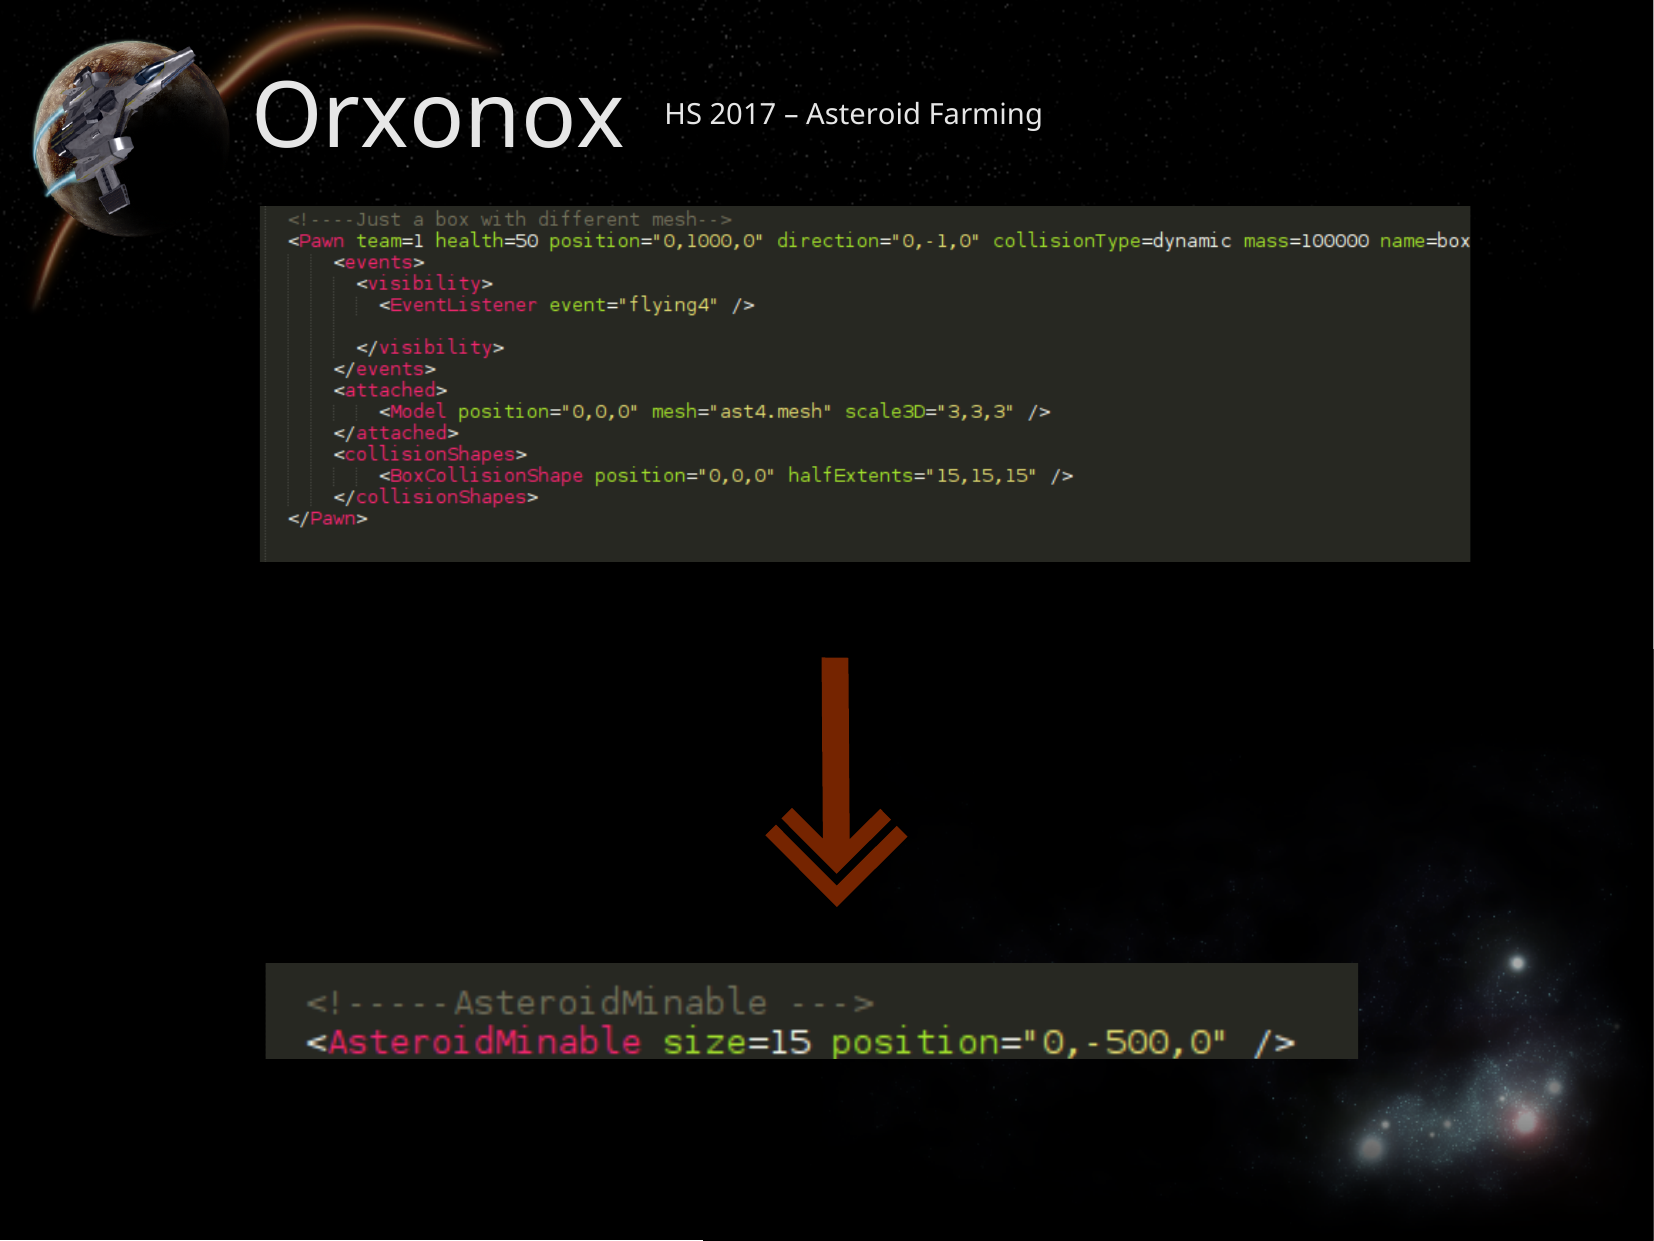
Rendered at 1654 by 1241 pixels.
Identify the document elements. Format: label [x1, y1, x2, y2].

picture [265, 649, 1654, 1241]
picture [0, 0, 1607, 562]
